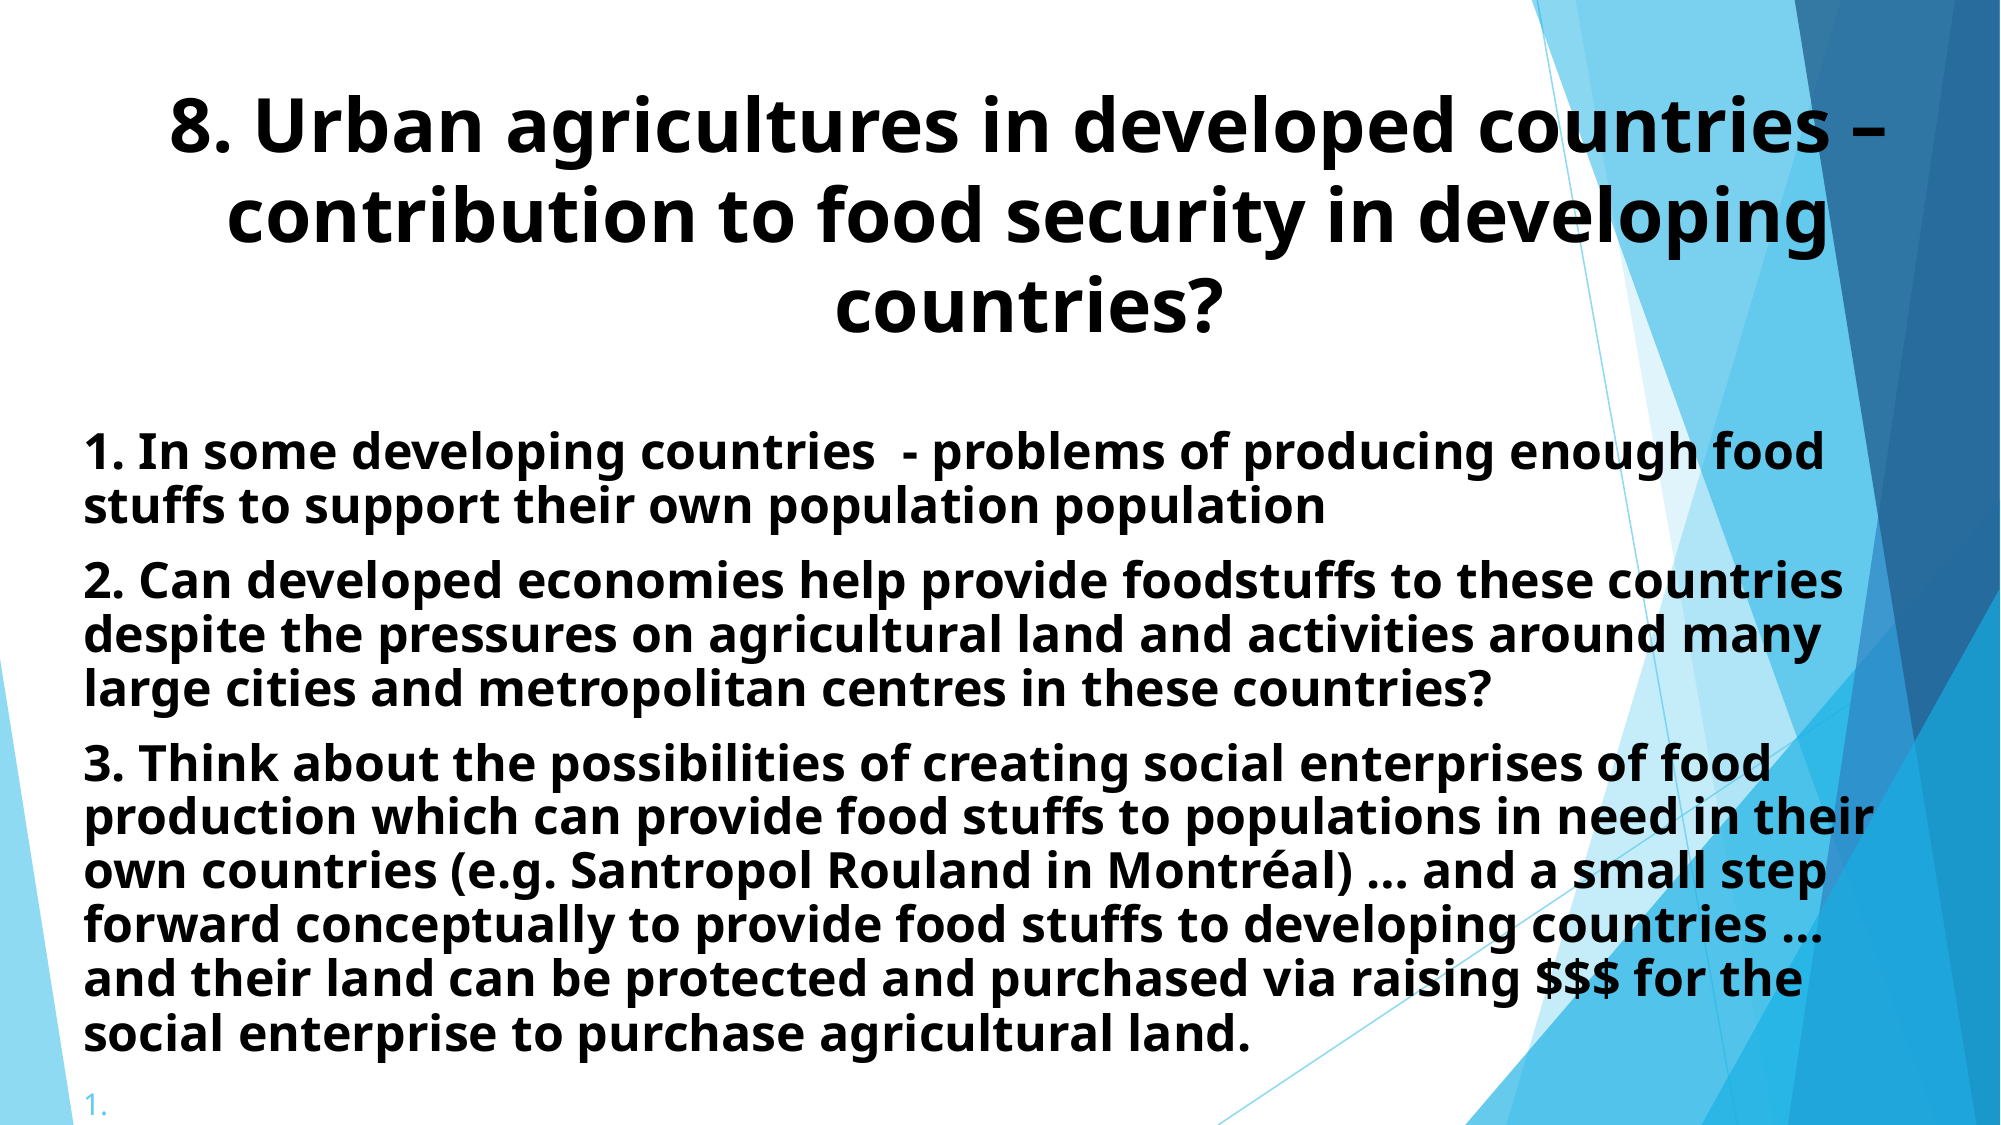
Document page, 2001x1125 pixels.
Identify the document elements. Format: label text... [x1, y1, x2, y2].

list 1. In some developing countries - problems of producing enough food stuffs to support their own population population 2. Can developed economies help provide foodstuffs to these countries despite the pressures on agricultural land and activities around many large cities and metropolitan centres in these countries? 3. Think about the possibilities of creating social enterprises of food production which can provide food stuffs to populations in need in their own countries (e.g. Santropol Rouland in Montréal) … and a small step forward conceptually to provide food stuffs to developing countries … and their land can be protected and purchased via raising $$$ for the social enterprise to purchase agricultural land. [68, 418, 1906, 1076]
title 8. Urban agricultures in developed countries – contribution to food security in developing countries? [111, 69, 1948, 363]
